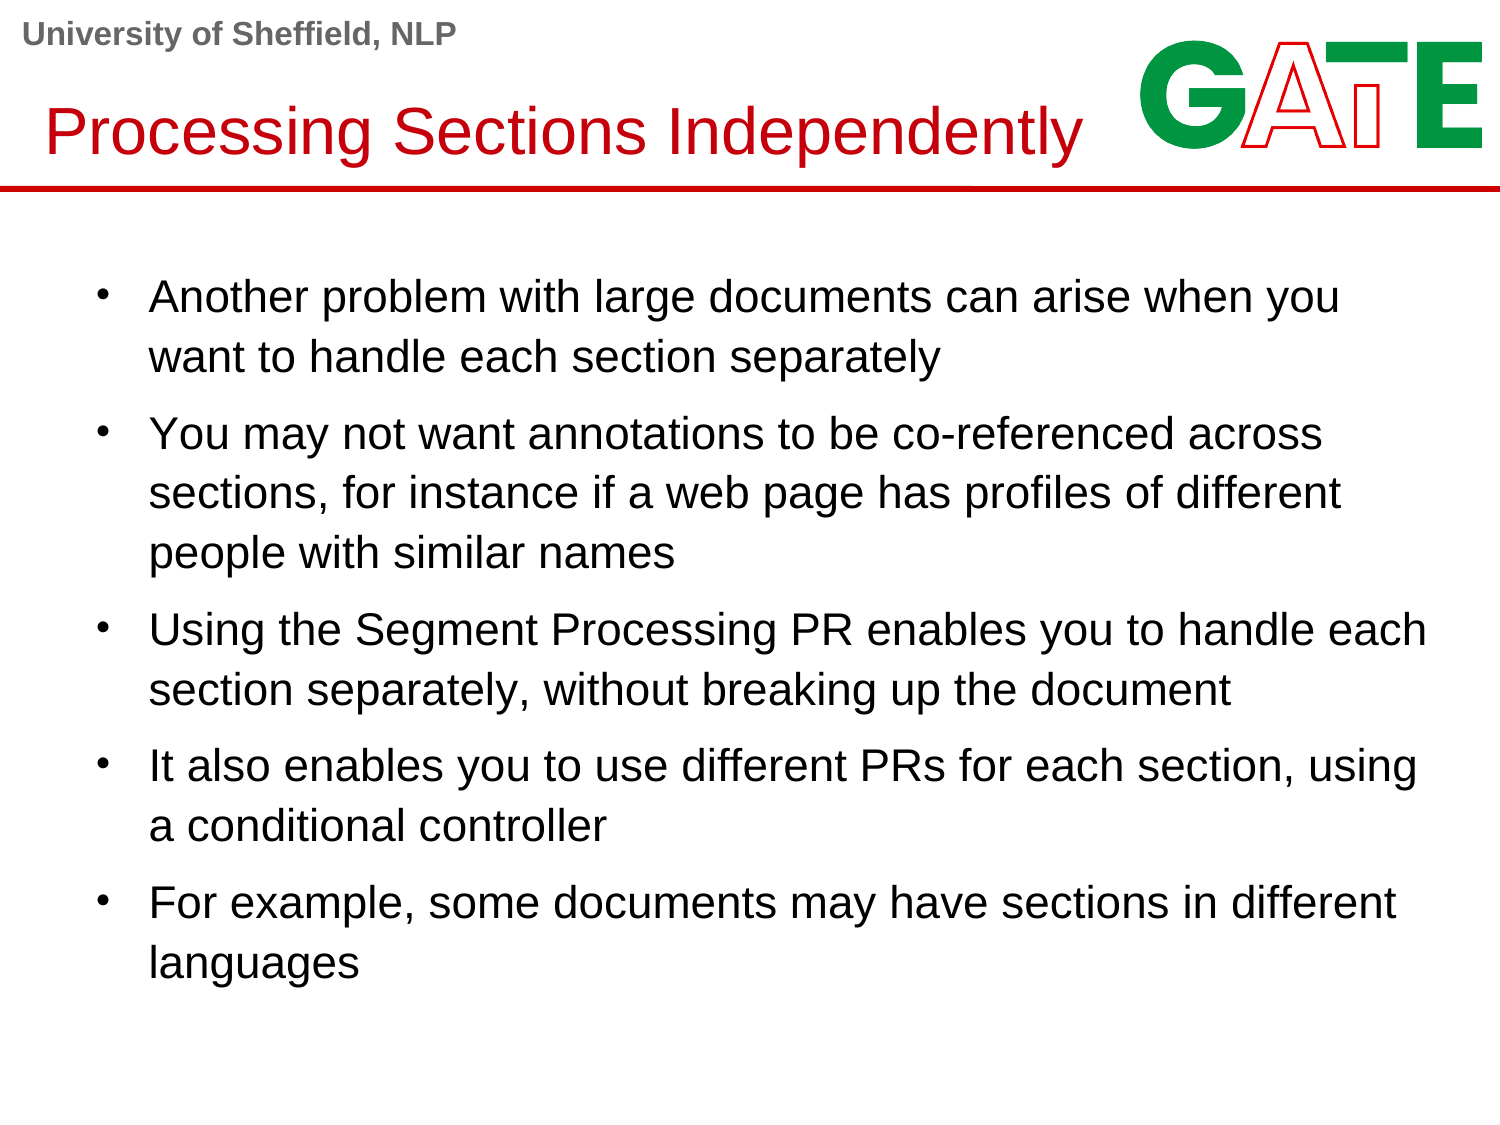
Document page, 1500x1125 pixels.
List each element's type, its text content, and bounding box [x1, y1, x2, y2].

title Processing Sections Independently [29, 29, 1372, 226]
picture [1133, 23, 1489, 166]
list Another problem with large documents can arise when you want to handle each section separately You may not want annotations to be co-referenced across sections, for instance if a web page has profiles of different people with similar names Using the Segment Processing PR enables you to handle each section separately, without breaking up the document It also enables you to use different PRs for each section, using a conditional controller For example, some documents may have sections in different languages [29, 254, 1447, 1093]
